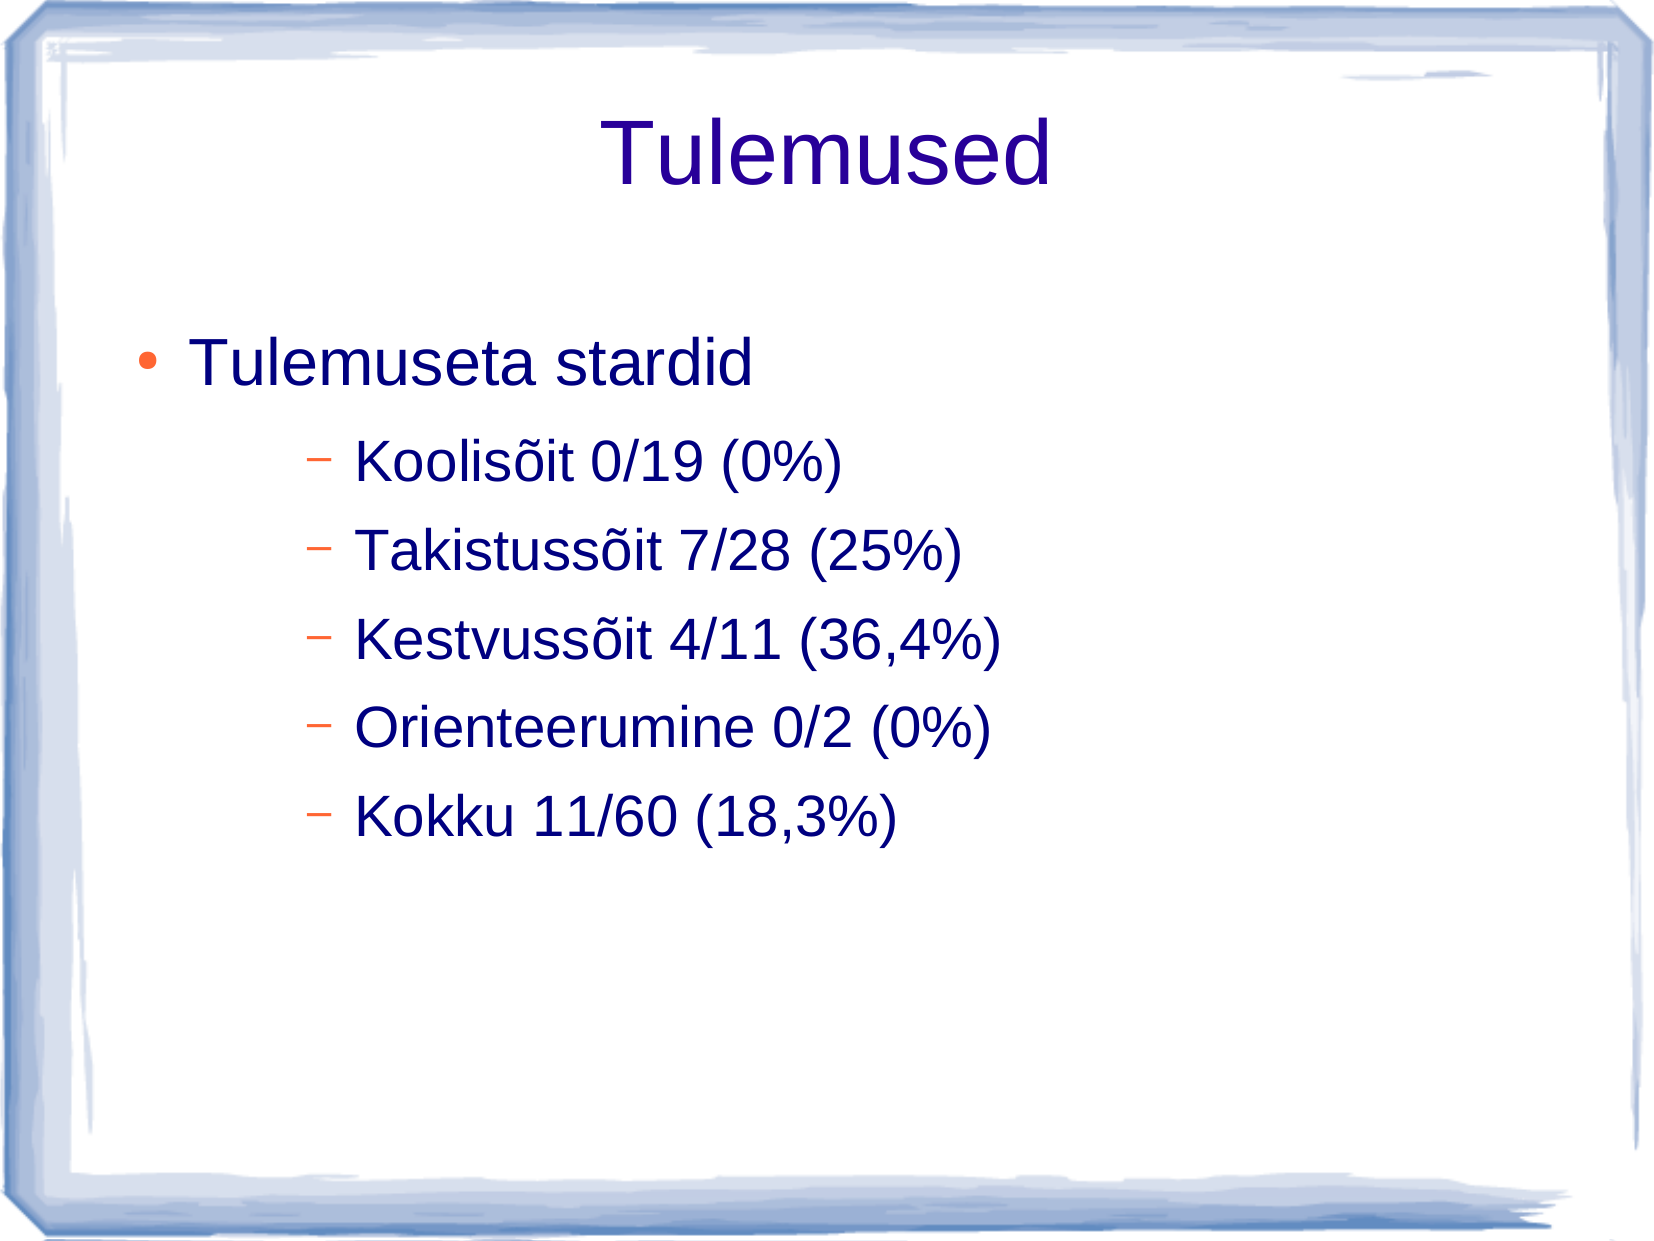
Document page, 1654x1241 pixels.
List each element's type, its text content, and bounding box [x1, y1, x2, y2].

list Tulemuseta stardid Koolisõit 0/19 (0%) Takistussõit 7/28 (25%) Kestvussõit 4/11 (36,4%) Orienteerumine 0/2 (0%) Kokku 11/60 (18,3%) [118, 324, 1571, 1004]
title Tulemused [82, 49, 1571, 257]
picture [0, 0, 1654, 1241]
